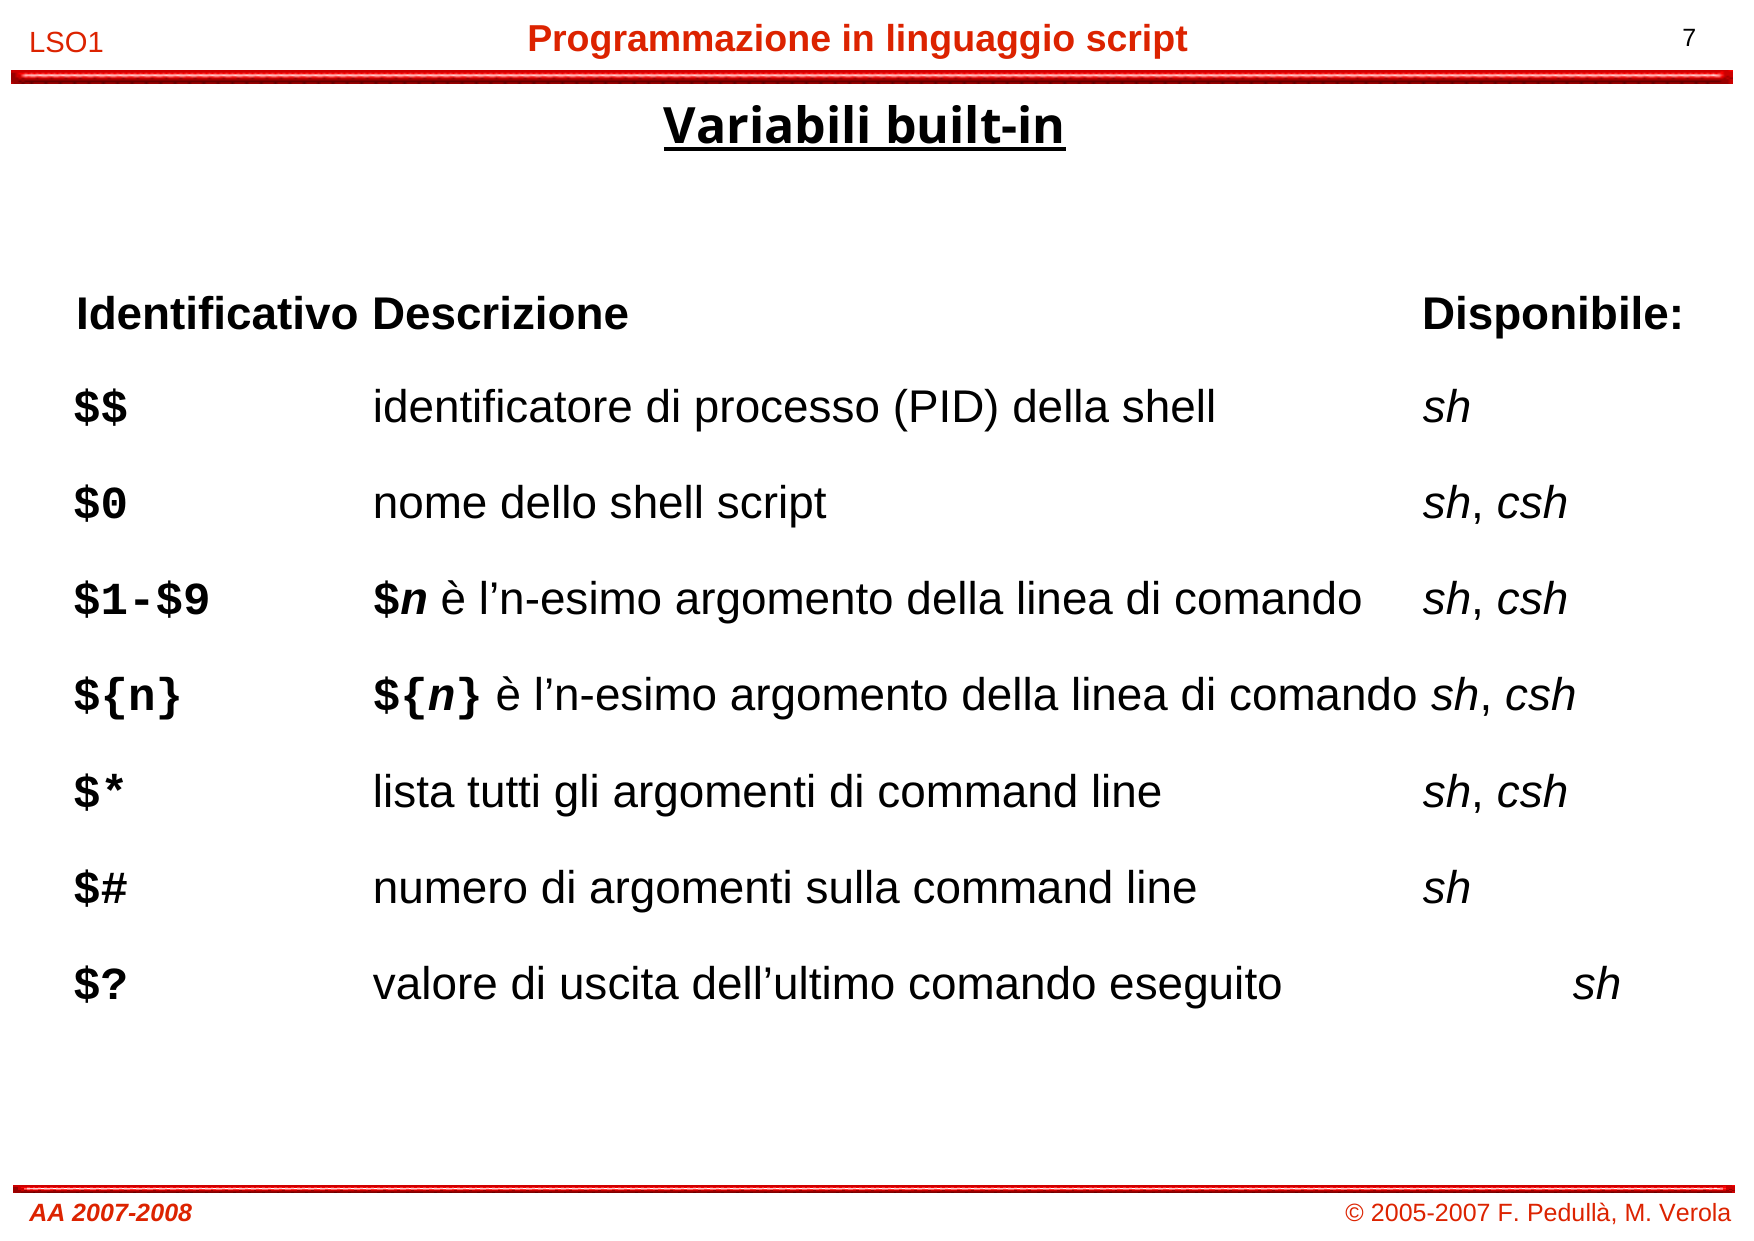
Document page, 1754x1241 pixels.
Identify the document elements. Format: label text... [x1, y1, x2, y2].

list Identificativo Descrizione Disponibile: $$ identificatore di processo (PID) della shell sh $0 nome dello shell script sh, csh $1-$9 $n è l’n-esimo argomento della linea di comando sh, csh ${n} ${n} è l’n-esimo argomento della linea di comando sh, csh $* lista tutti gli argomenti di command line sh, csh $# numero di argomenti sulla command line sh $? valore di uscita dell’ultimo comando eseguito sh [58, 212, 1729, 1083]
picture [11, 70, 1733, 84]
title Variabili built-in [633, 78, 1097, 174]
picture [13, 1185, 1735, 1193]
